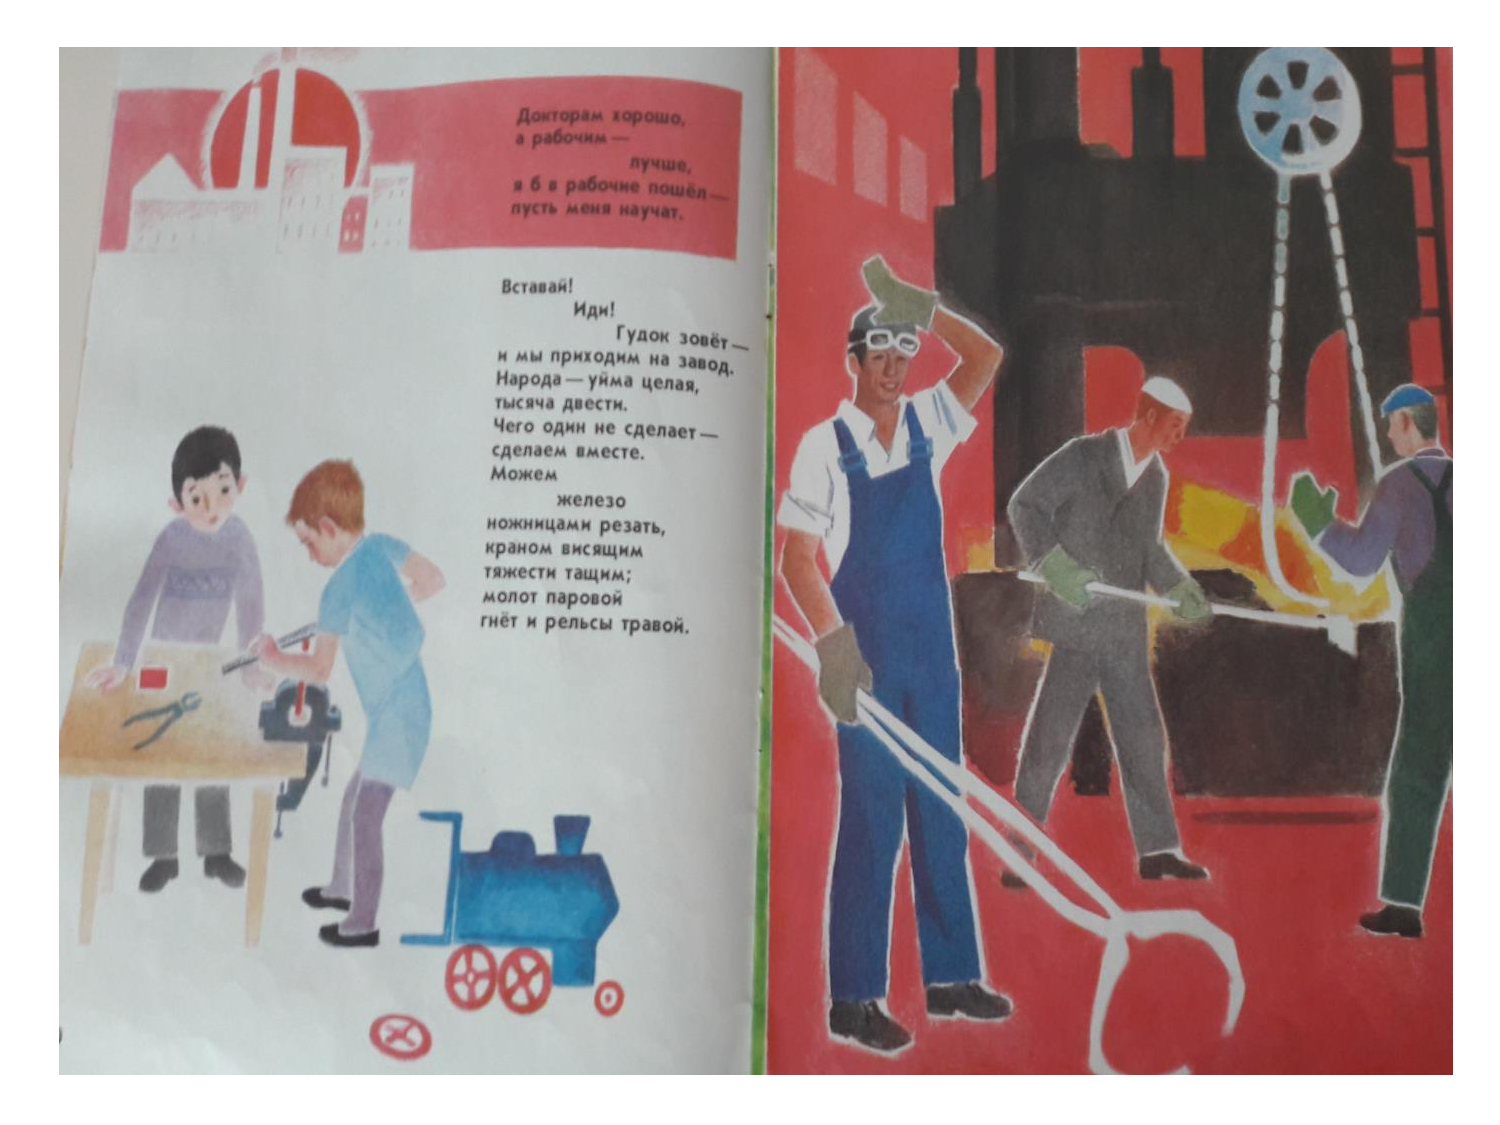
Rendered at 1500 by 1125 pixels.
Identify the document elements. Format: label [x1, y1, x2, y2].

picture [59, 47, 1453, 1075]
